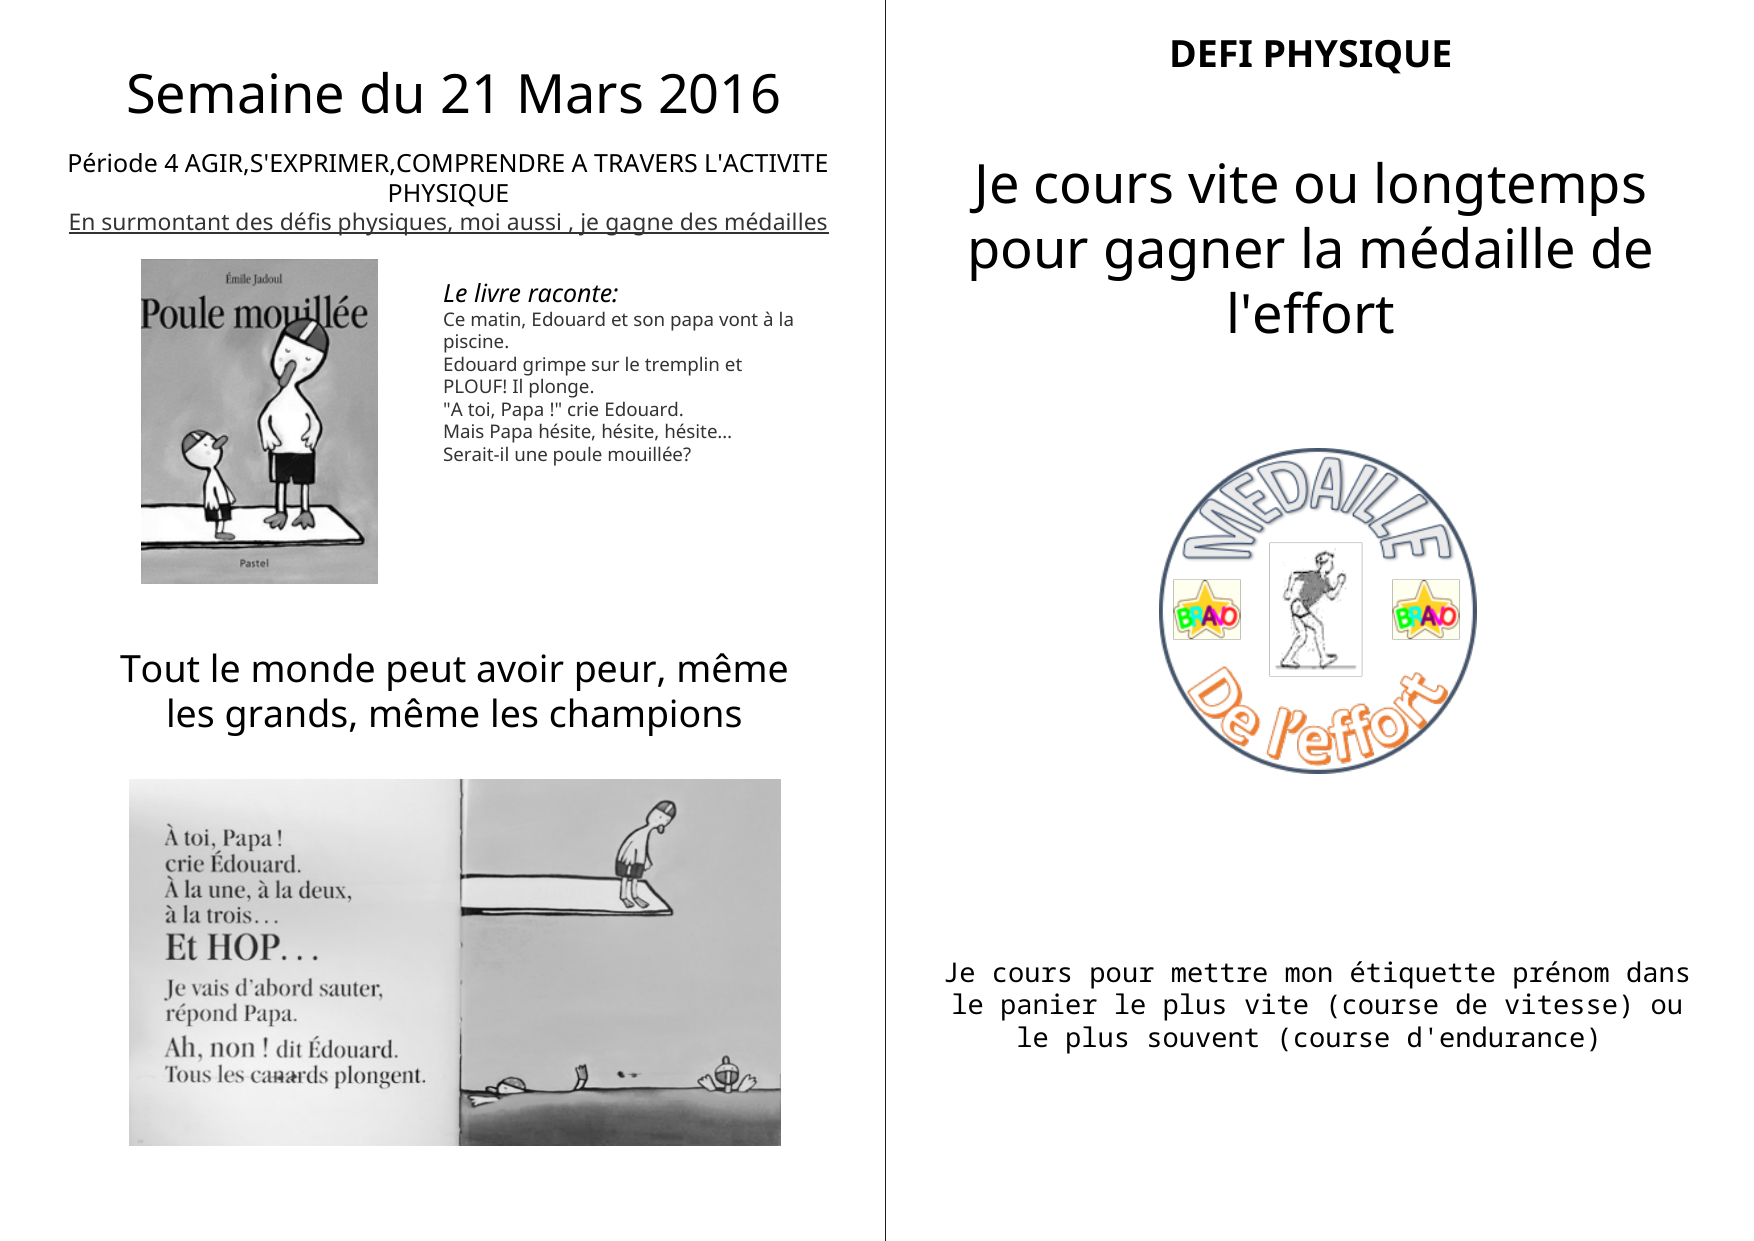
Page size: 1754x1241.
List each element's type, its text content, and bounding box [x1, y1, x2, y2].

text_box Je cours pour mettre mon étiquette prénom dans le panier le plus vite (course de vitesse) ou le plus souvent (course d'endurance) [921, 944, 1713, 1099]
picture [1159, 448, 1477, 774]
text_box DEFI PHYSIQUE [909, 23, 1713, 141]
text_box DEFI PHYSIQUE [909, 352, 1713, 1158]
text_box Le livre raconte: Ce matin, Edouard et son papa vont à la piscine. Edouard grimpe sur le tremplin et PLOUF! Il plonge. "A toi, Papa !" crie Edouard. Mais Papa hésite, hésite, hésite… Serait-il une poule mouillée? [437, 271, 816, 556]
text_box Période 4 AGIR,S'EXPRIMER,COMPRENDRE A TRAVERS L'ACTIVITE PHYSIQUE En surmontant des défis physiques, moi aussi , je gagne des médailles [23, 141, 874, 296]
picture [129, 779, 781, 1146]
picture [141, 259, 378, 584]
text_box Semaine du 21 Mars 2016 [46, 53, 863, 141]
text_box Tout le monde peut avoir peur, même les grands, même les champions [82, 637, 827, 743]
text_box Je cours vite ou longtemps pour gagner la médaille de l'effort [909, 141, 1713, 352]
